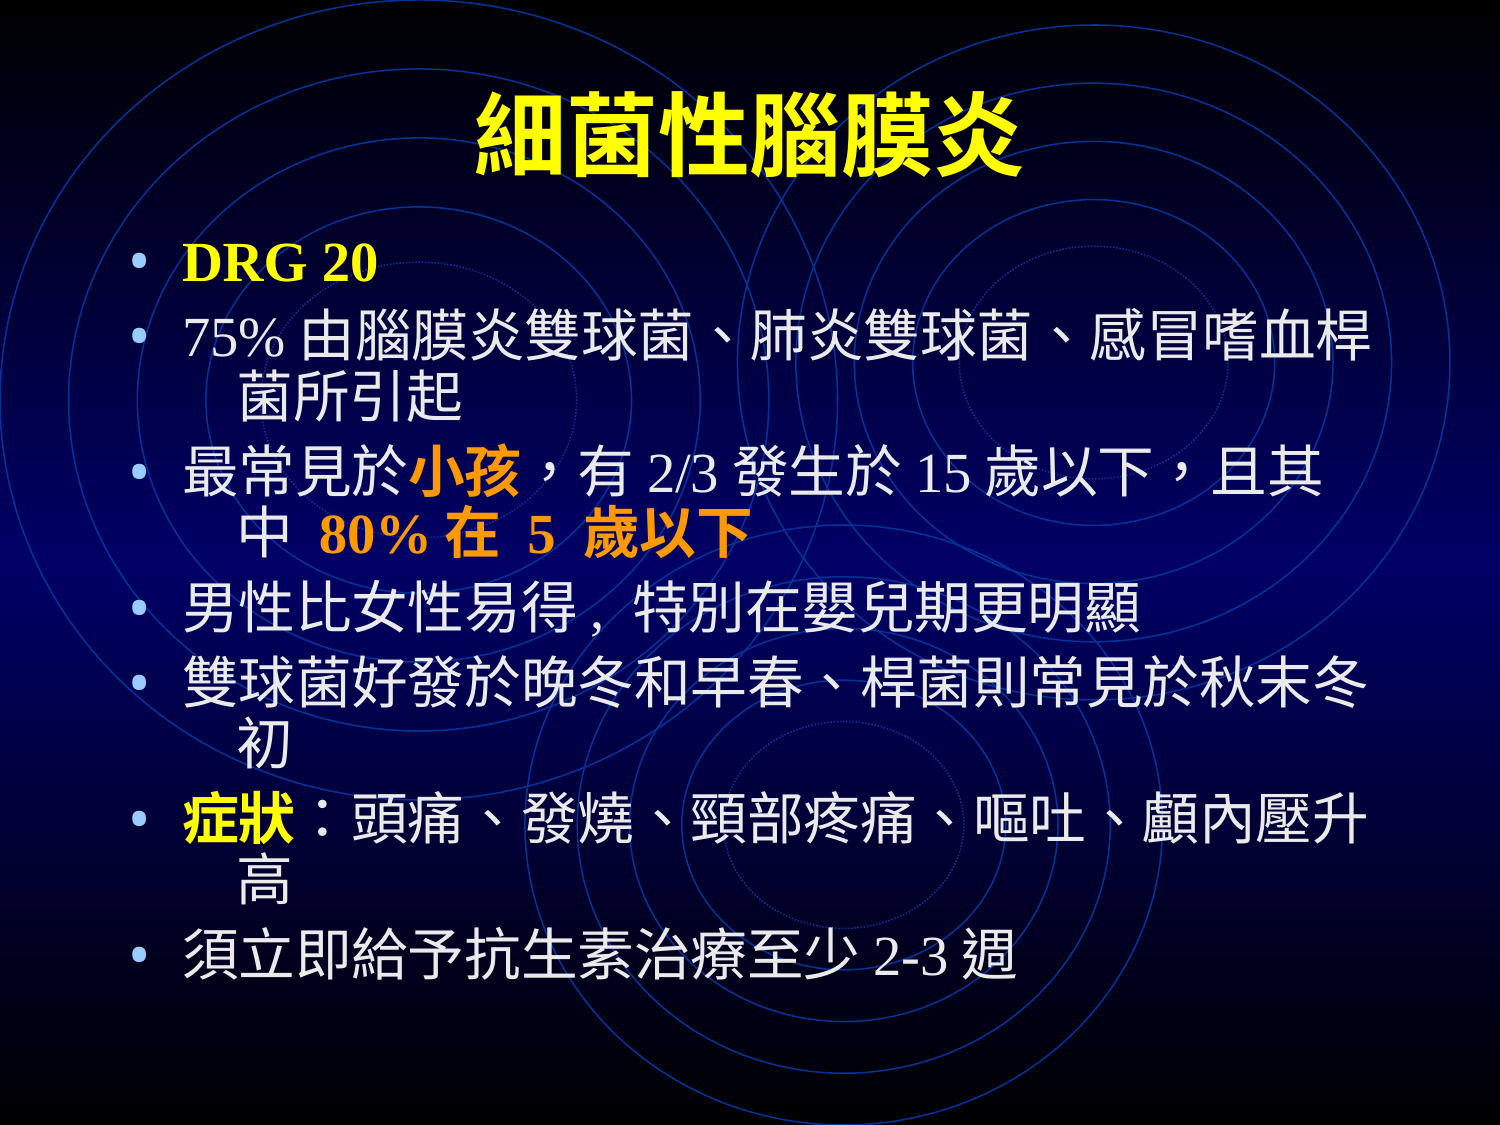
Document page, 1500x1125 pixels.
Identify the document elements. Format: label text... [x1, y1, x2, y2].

list DRG 20 75%由腦膜炎雙球菌、肺炎雙球菌、感冒嗜血桿菌所引起 最常見於小孩，有2/3發生於15歲以下，且其中 80%在 5 歲以下 男性比女性易得, 特別在嬰兒期更明顯 雙球菌好發於晚冬和早春、桿菌則常見於秋末冬初 症狀：頭痛、發燒、頸部疼痛、嘔吐、顱內壓升高 須立即給予抗生素治療至少2-3週 [112, 224, 1388, 1000]
title 細菌性腦膜炎 [112, 66, 1388, 200]
